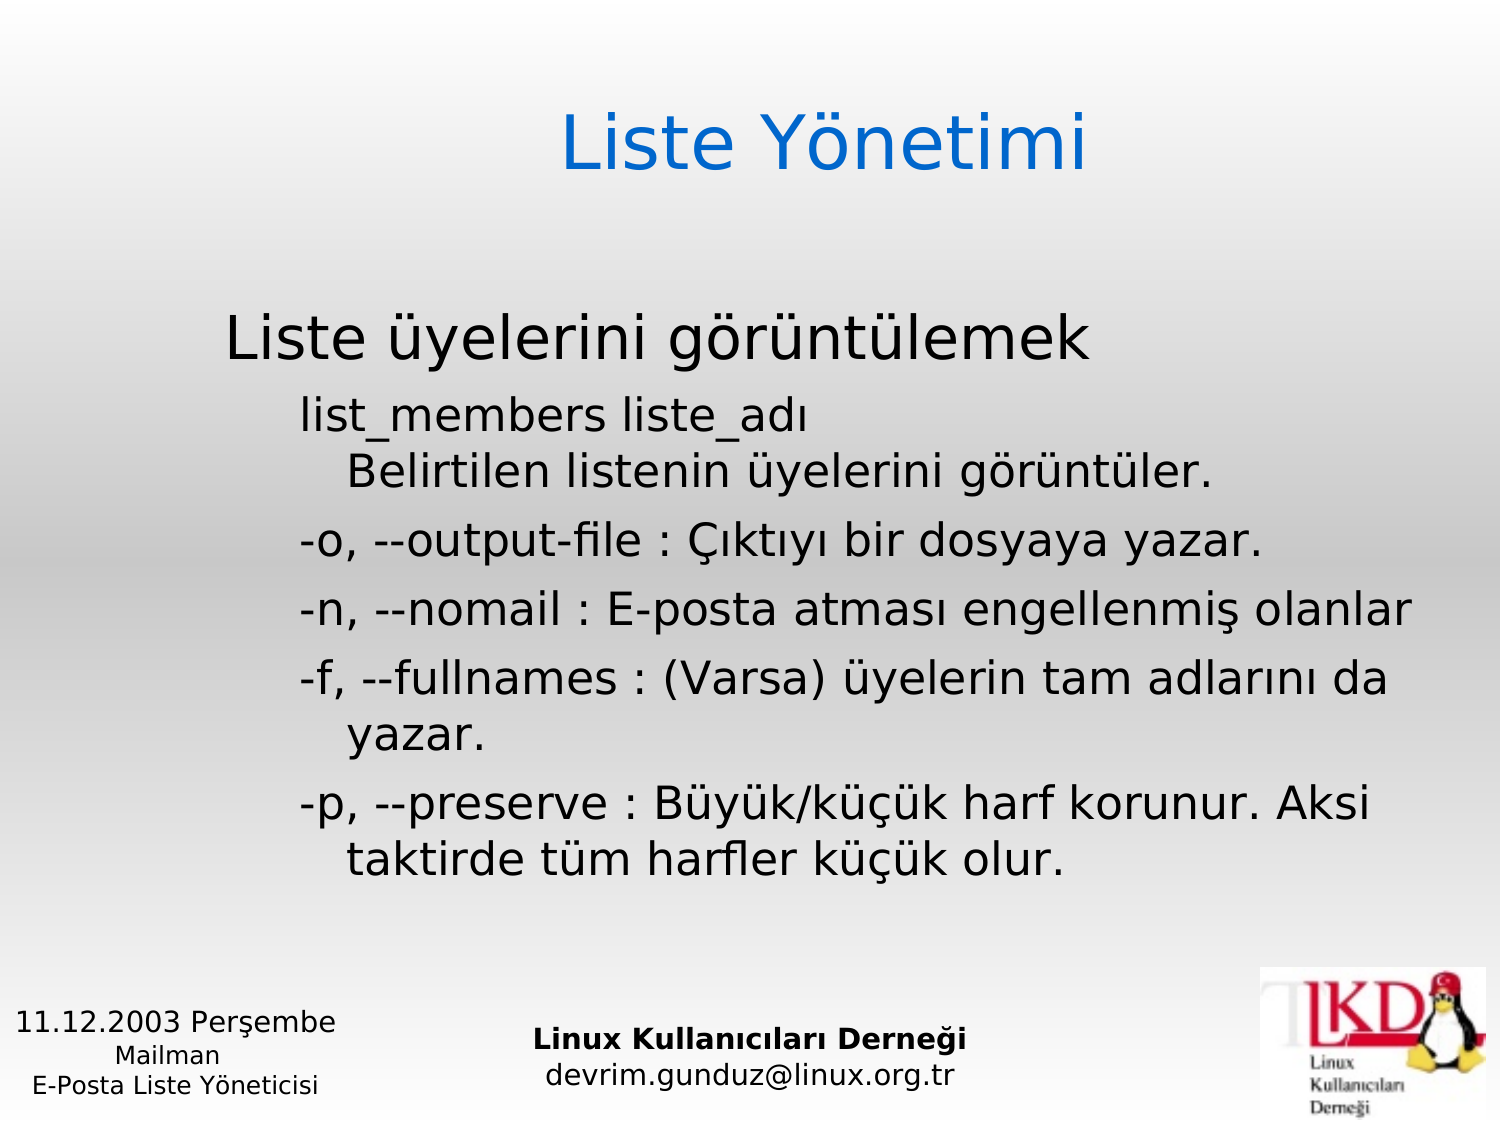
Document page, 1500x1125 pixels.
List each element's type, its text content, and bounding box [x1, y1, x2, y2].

picture [1260, 967, 1486, 1120]
title Liste Yönetimi [224, 43, 1425, 238]
list Liste üyelerini görüntülemek list_members liste_adı Belirtilen listenin üyelerini görüntüler. -o, --output-file : Çıktıyı bir dosyaya yazar. -n, --nomail : E-posta atması engellenmiş olanlar -f, --fullnames : (Varsa) üyelerin tam adlarını da yazar. -p, --preserve : Büyük/küçük harf korunur. Aksi taktirde tüm harfler küçük olur. [224, 299, 1425, 978]
